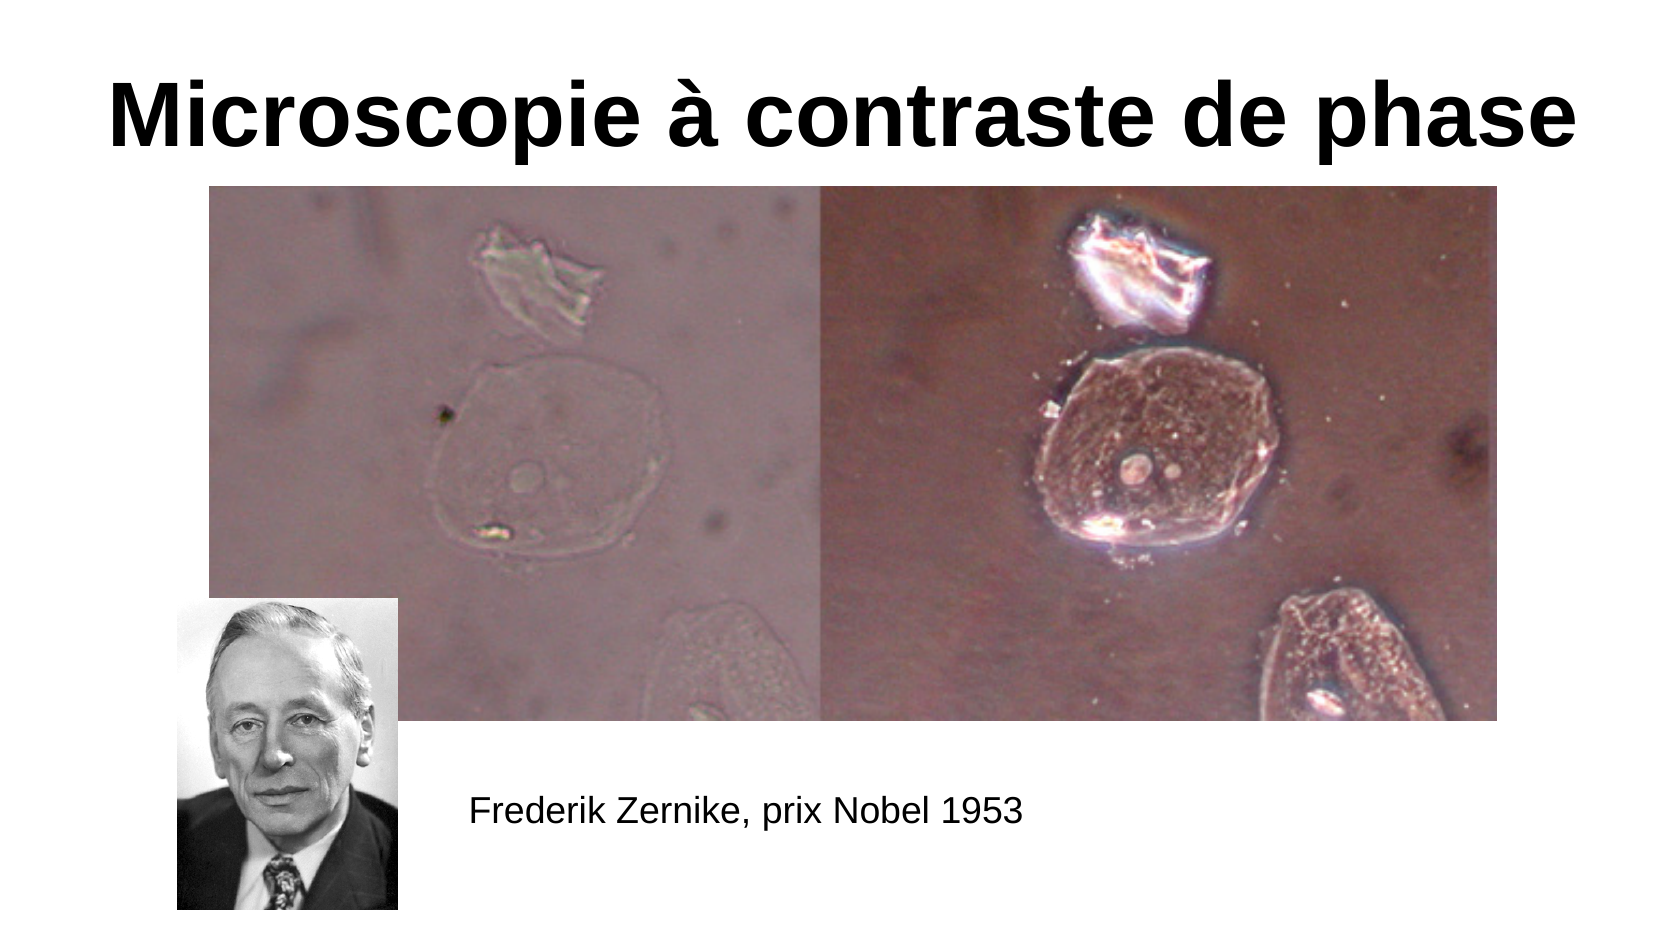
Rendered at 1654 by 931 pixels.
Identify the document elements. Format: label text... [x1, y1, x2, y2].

picture [177, 186, 1497, 910]
text_box Frederik Zernike, prix Nobel 1953 [453, 781, 1371, 923]
title Microscopie à contraste de phase [11, 0, 1654, 269]
